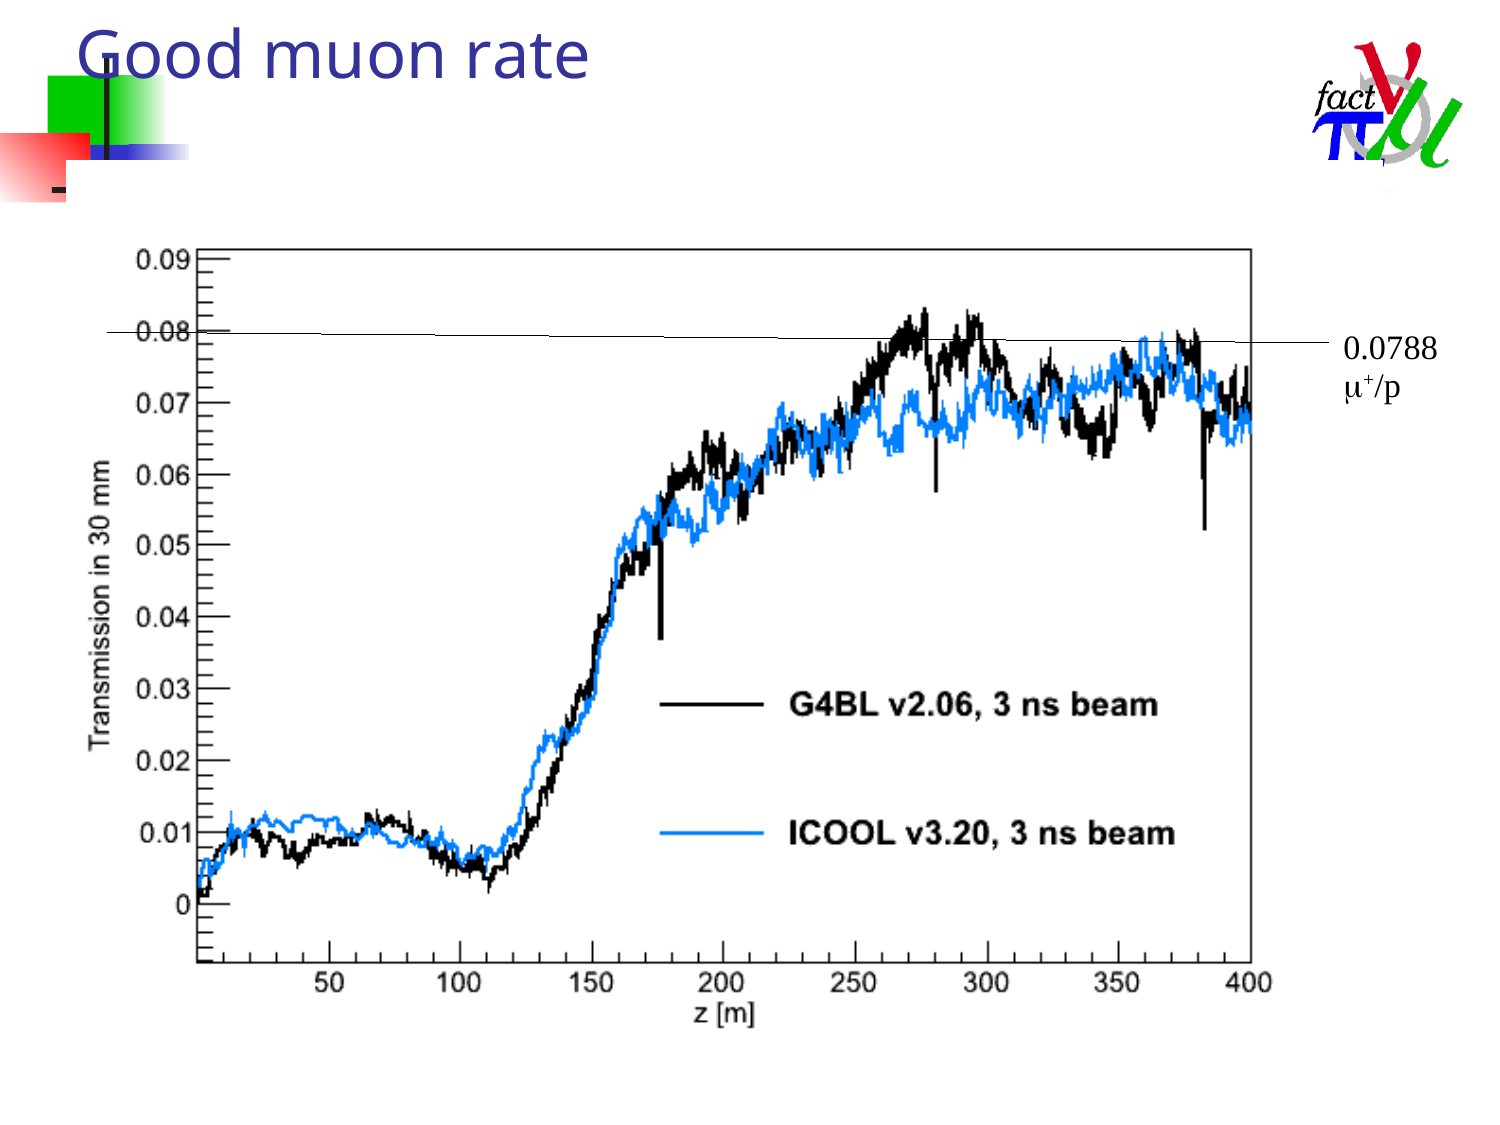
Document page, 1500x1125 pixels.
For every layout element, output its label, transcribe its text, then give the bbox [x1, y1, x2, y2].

picture [66, 41, 1463, 1053]
title Good muon rate [75, 0, 1425, 147]
text_box 0.0788 m+/p [1328, 321, 1462, 419]
